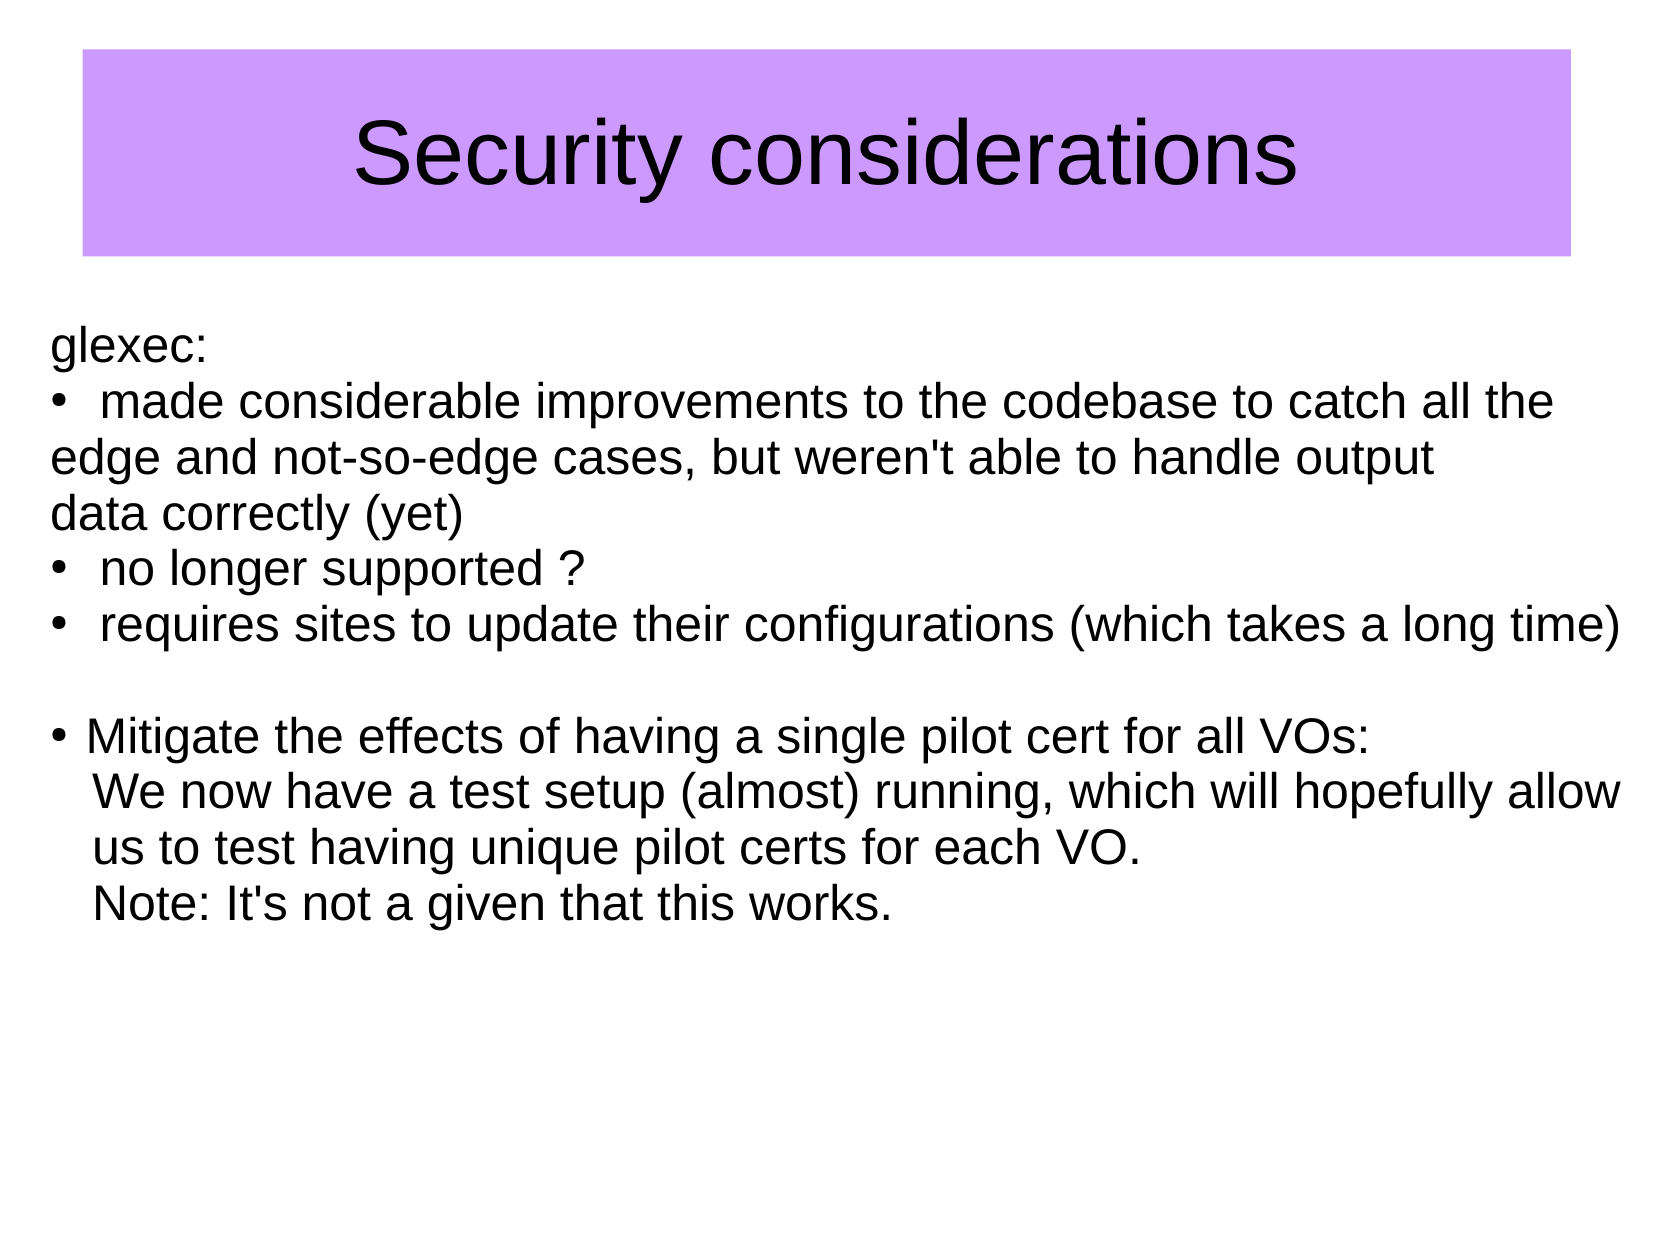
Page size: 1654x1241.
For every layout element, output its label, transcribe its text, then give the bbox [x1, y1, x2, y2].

text_box glexec: made considerable improvements to the codebase to catch all the edge and not-so-edge cases, but weren't able to handle output data correctly (yet) no longer supported ? requires sites to update their configurations (which takes a long time) Mitigate the effects of having a single pilot cert for all VOs: We now have a test setup (almost) running, which will hopefully allow us to test having unique pilot certs for each VO. Note: It's not a given that this works. [35, 310, 1652, 995]
title Security considerations [82, 49, 1571, 257]
